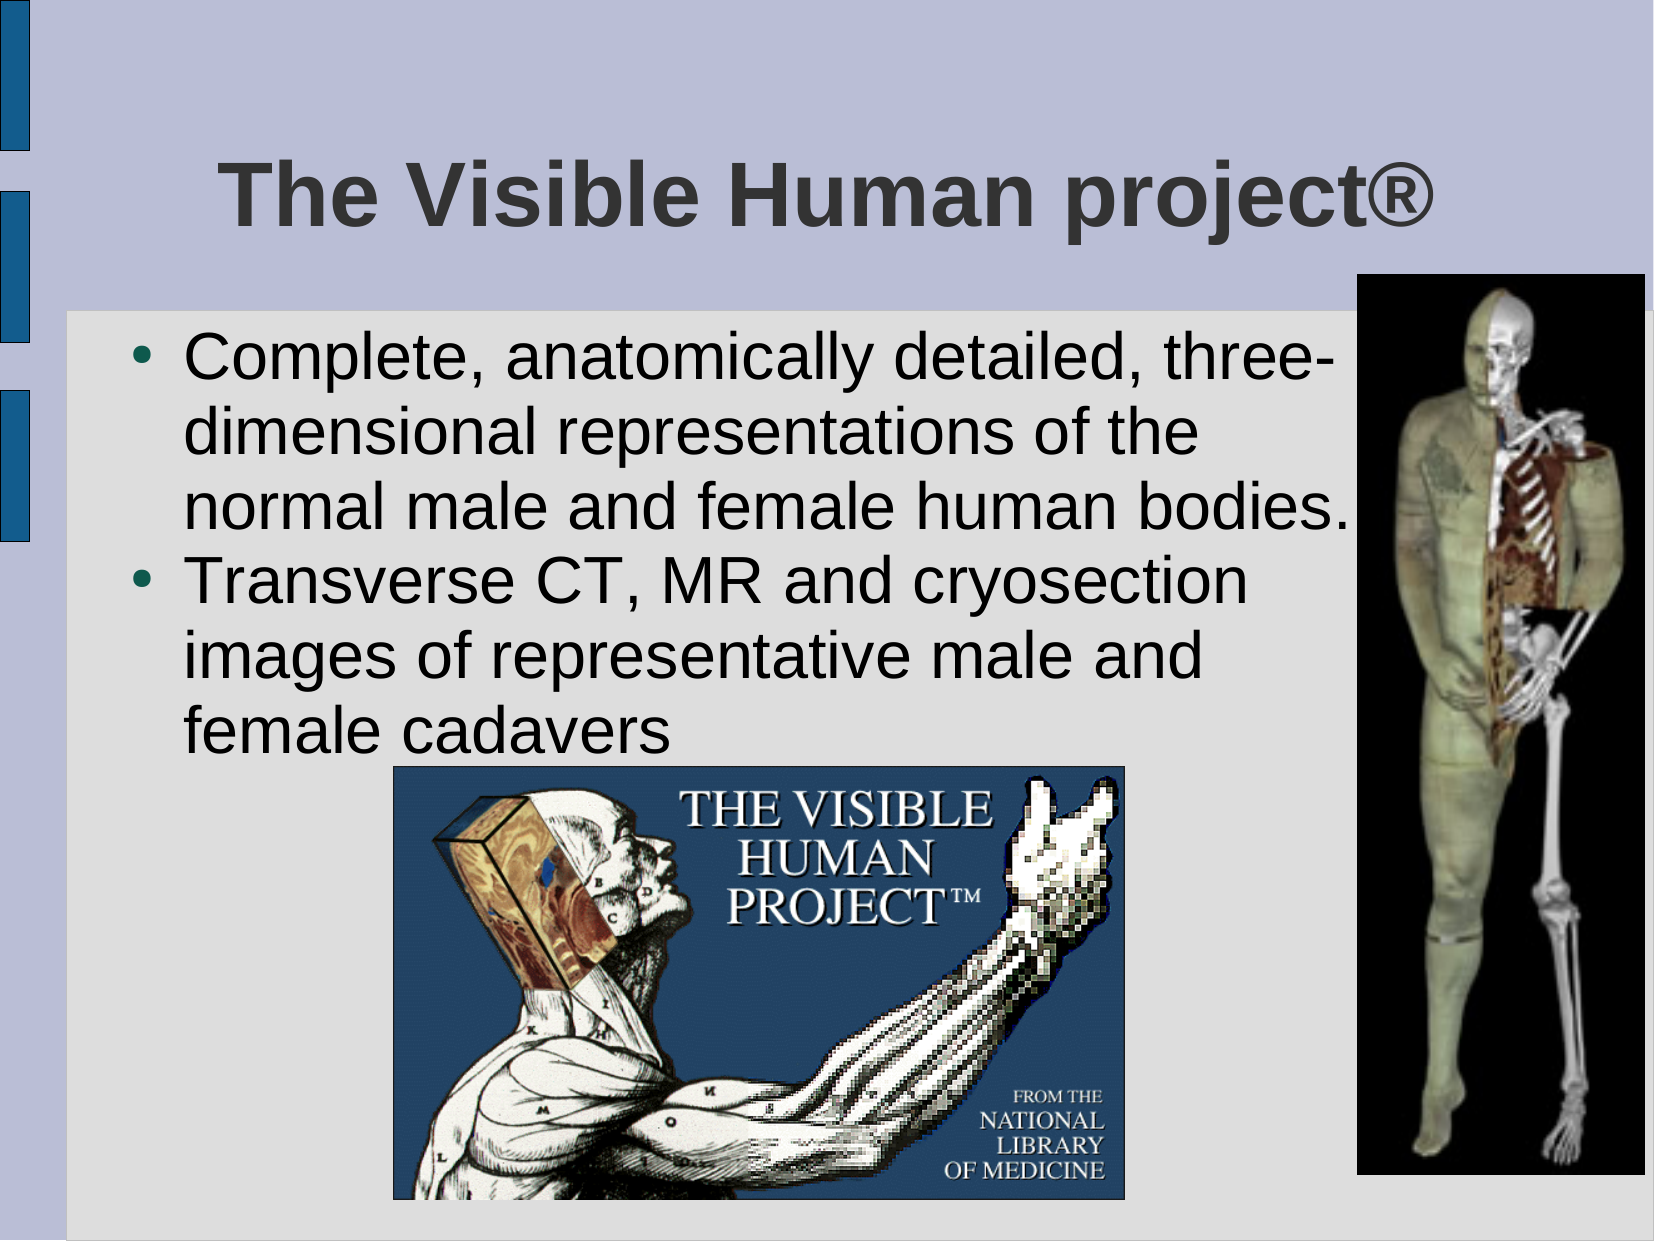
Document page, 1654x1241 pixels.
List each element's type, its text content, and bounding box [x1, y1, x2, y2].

picture [1357, 274, 1645, 1175]
picture [393, 766, 1126, 1201]
title The Visible Human project® [121, 91, 1534, 299]
list Complete, anatomically detailed, three-dimensional representations of the normal male and female human bodies. Transverse CT, MR and cryosection images of representative male and female cadavers [112, 319, 1388, 1198]
